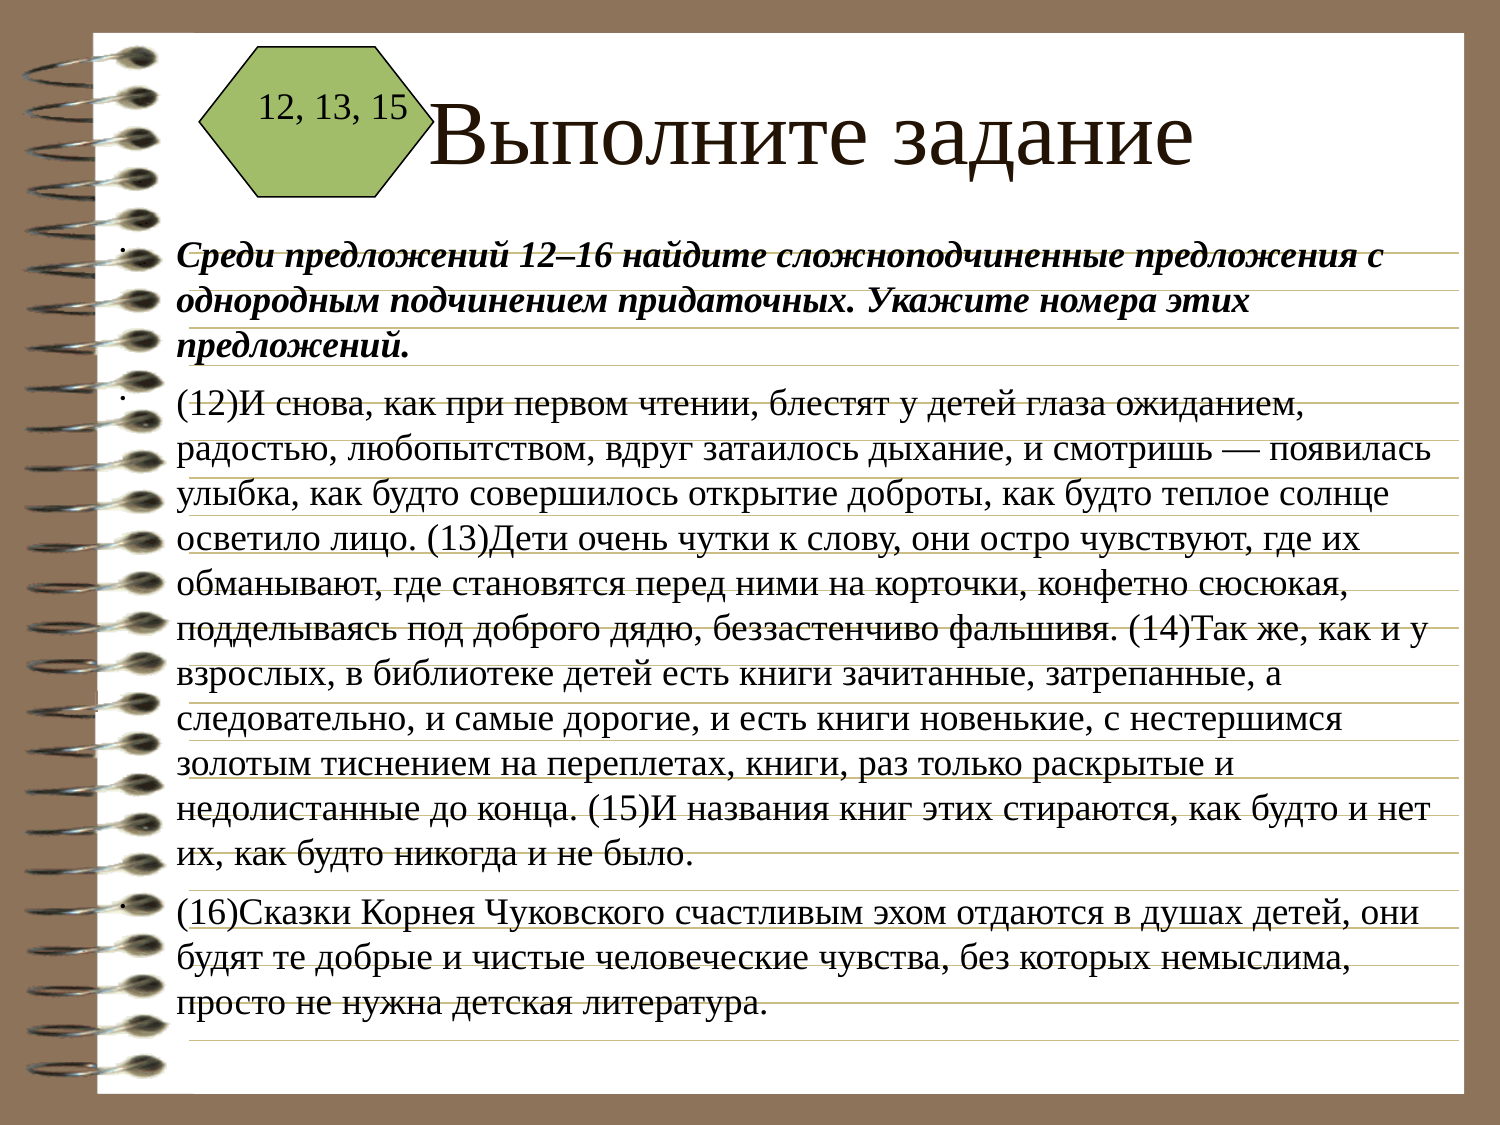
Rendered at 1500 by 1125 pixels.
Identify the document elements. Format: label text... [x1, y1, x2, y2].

text_box 12, 13, 15 [199, 46, 434, 197]
picture [0, 8, 194, 1115]
list Среди предложений 12–16 найдите сложноподчиненные предложения с однородным подчинением придаточных. Укажите номера этих предложений. (12)И снова, как при первом чтении, блестят у детей глаза ожиданием, радостью, любопытством, вдруг затаилось дыхание, и смотришь — появилась улыбка, как будто совершилось открытие доброты, как будто теплое солнце осветило лицо. (13)Дети очень чутки к слову, они остро чувствуют, где их обманывают, где становятся перед ними на корточки, конфетно сюсюкая, подделываясь под доброго дядю, беззастенчиво фальшивя. (14)Так же, как и у взрослых, в библиотеке детей есть книги зачитанные, затрепанные, а следовательно, и самые дорогие, и есть книги новенькие, с нестершимся золотым тиснением на переплетах, книги, раз только раскрытые и недолистанные до конца. (15)И названия книг этих стираются, как будто и нет их, как будто никогда и не было. (16)Сказки Корнея Чуковского счастливым эхом отдаются в душах детей, они будят те добрые и чистые человеческие чувства, без которых немыслима, просто не нужна детская литература. [105, 222, 1462, 898]
picture [181, 953, 190, 968]
title Выполните задание [174, 65, 1450, 222]
